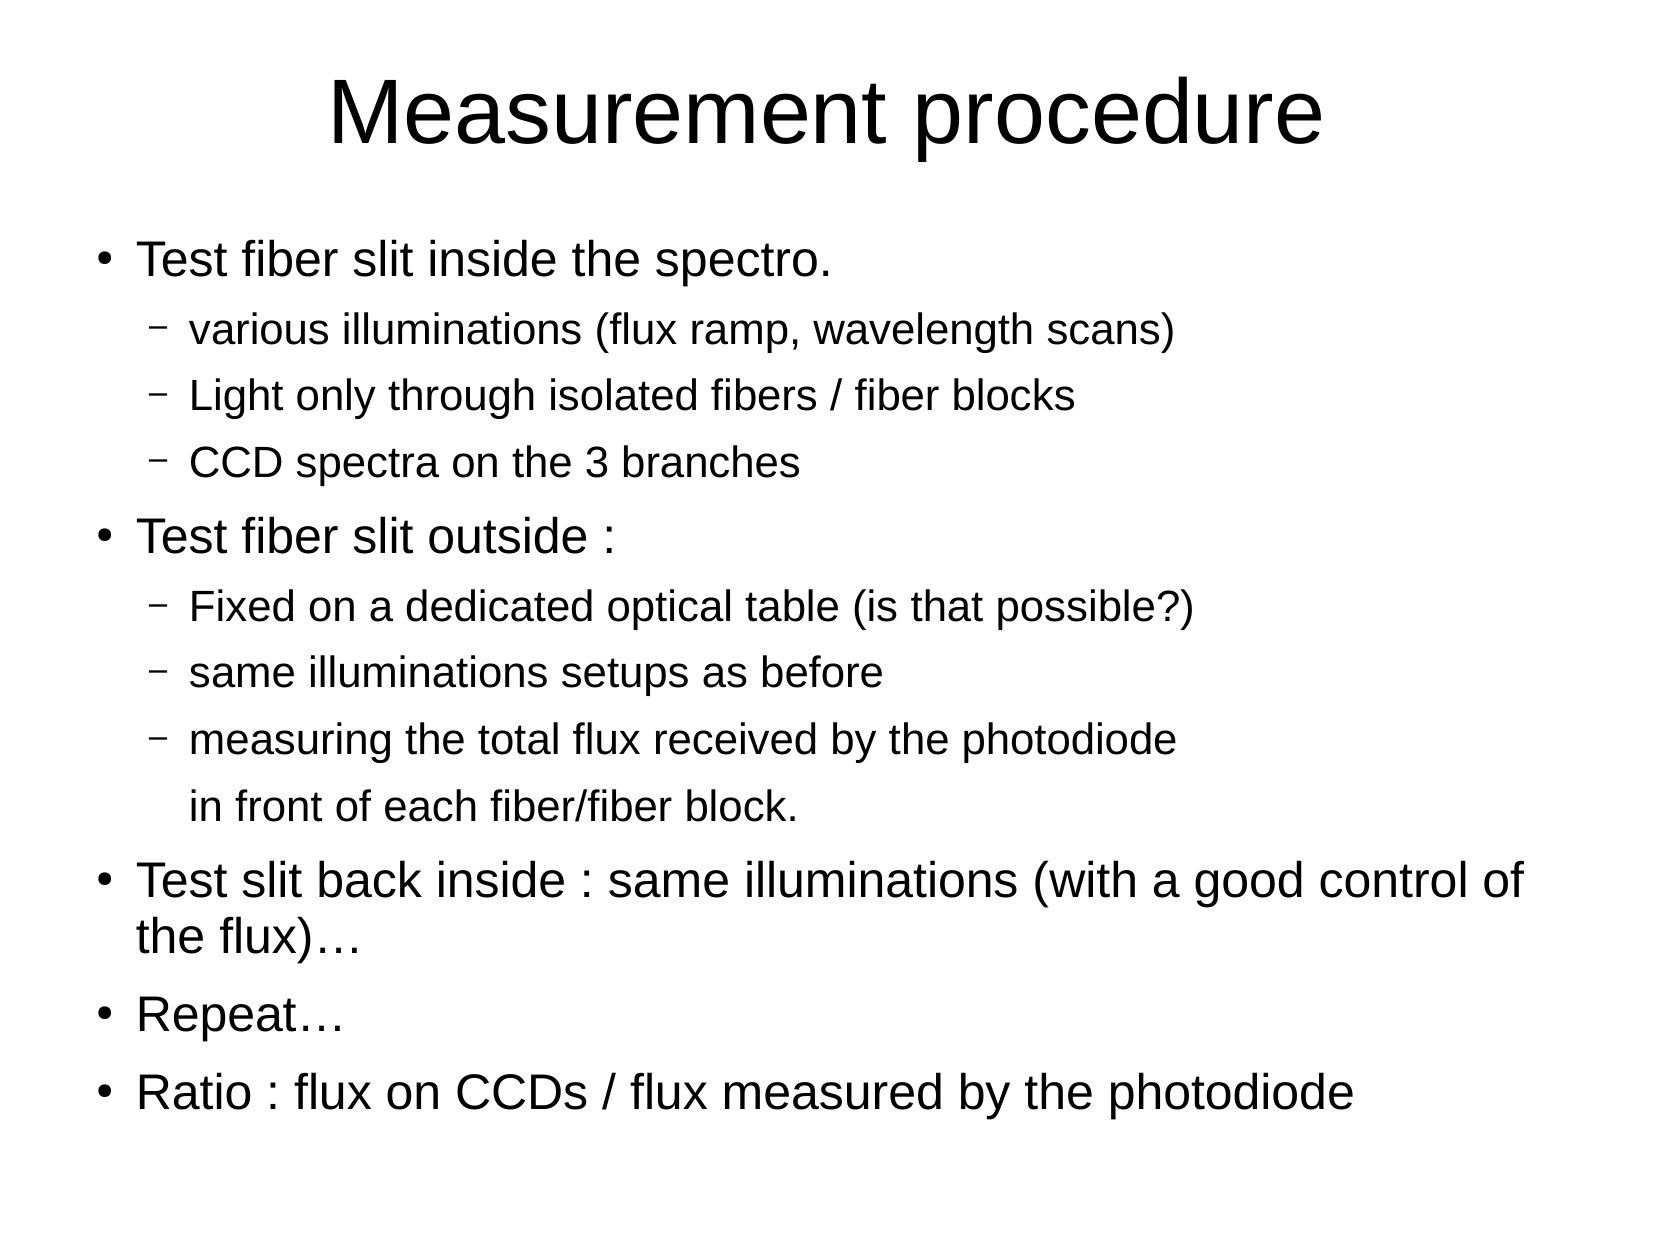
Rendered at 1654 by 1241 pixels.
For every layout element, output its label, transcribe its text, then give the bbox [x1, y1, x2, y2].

title Measurement procedure [82, 8, 1571, 216]
list Test fiber slit inside the spectro. various illuminations (flux ramp, wavelength scans) Light only through isolated fibers / fiber blocks CCD spectra on the 3 branches Test fiber slit outside : Fixed on a dedicated optical table (is that possible?) same illuminations setups as before measuring the total flux received by the photodiode in front of each fiber/fiber block. Test slit back inside : same illuminations (with a good control of the flux)… Repeat… Ratio : flux on CCDs / flux measured by the photodiode [82, 231, 1571, 1123]
